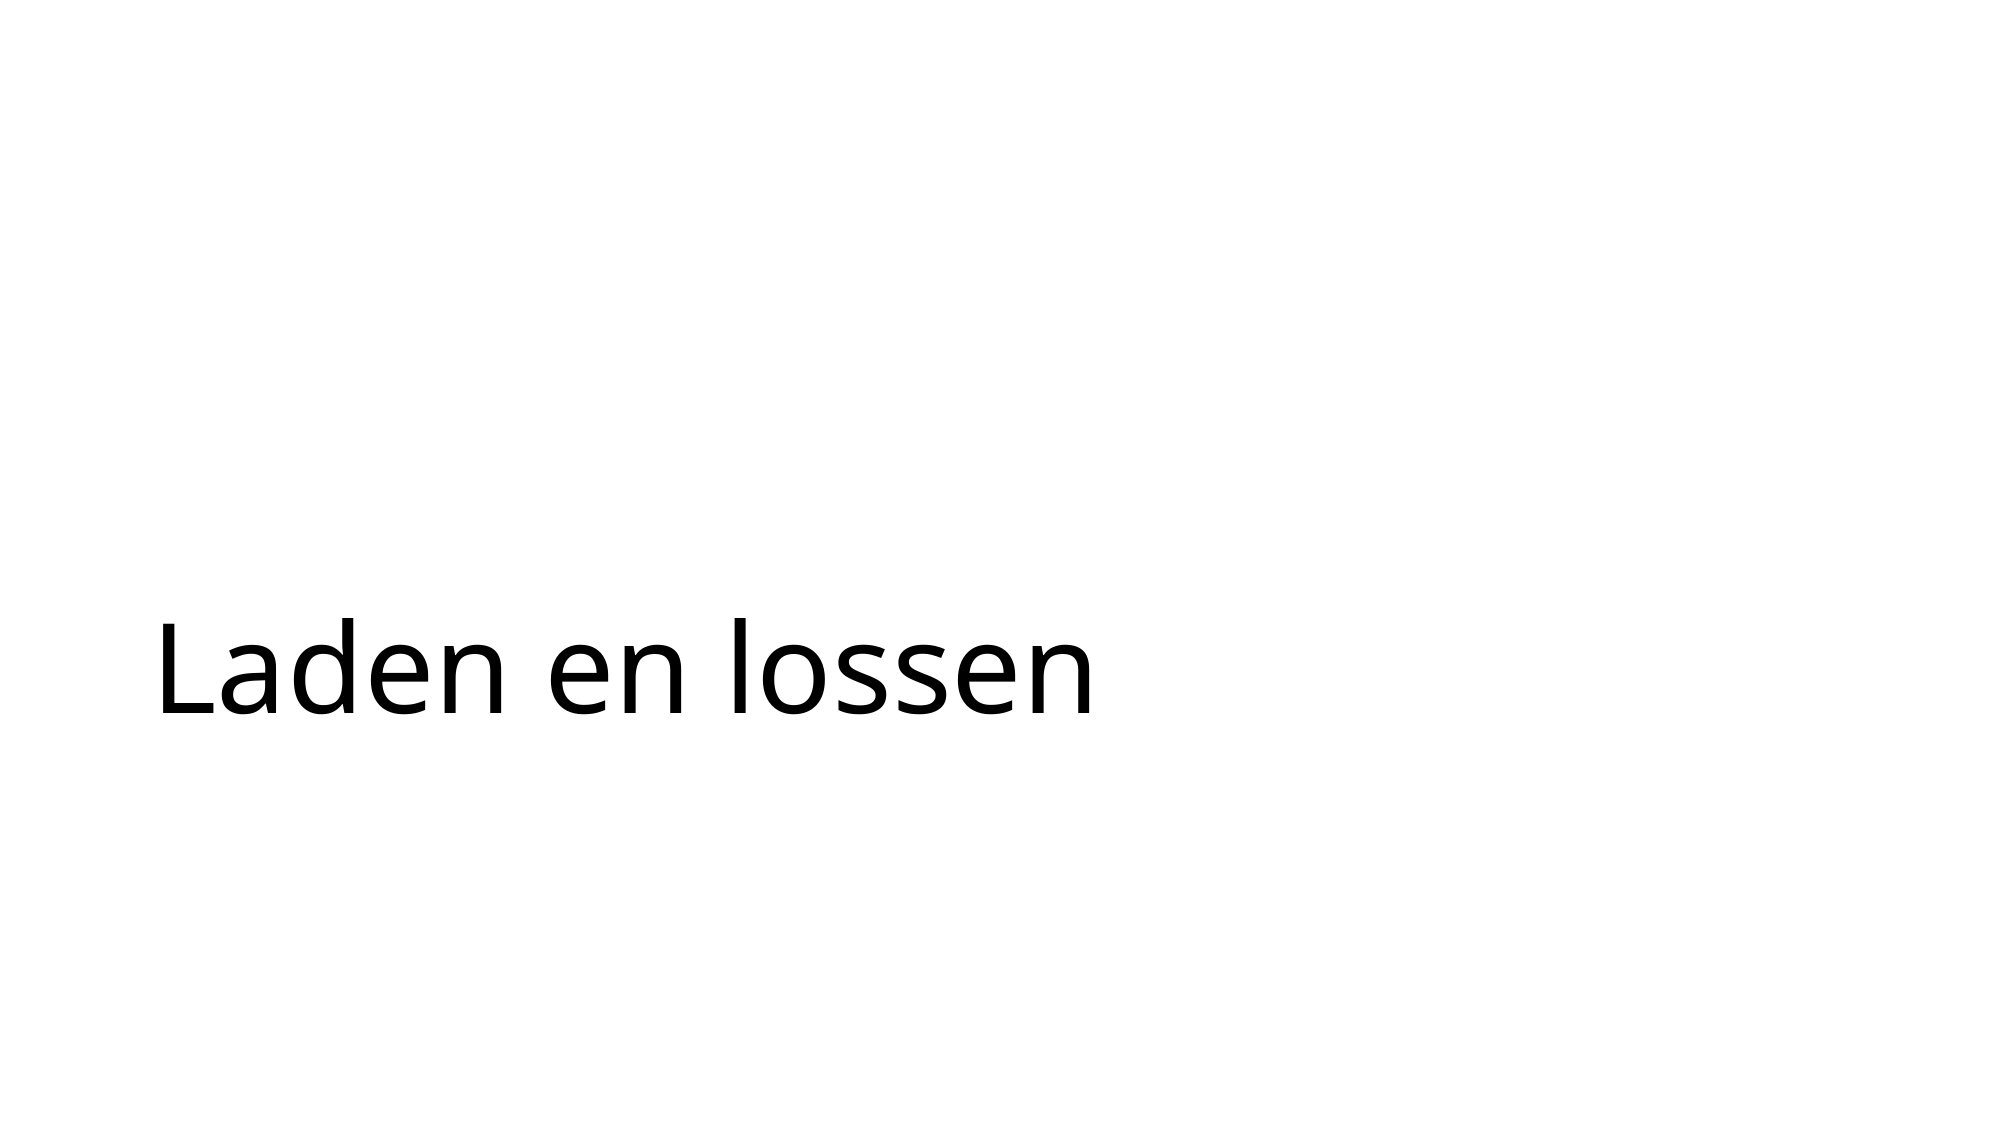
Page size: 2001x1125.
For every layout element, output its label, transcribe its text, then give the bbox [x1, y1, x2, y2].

title Laden en lossen [136, 280, 1862, 749]
